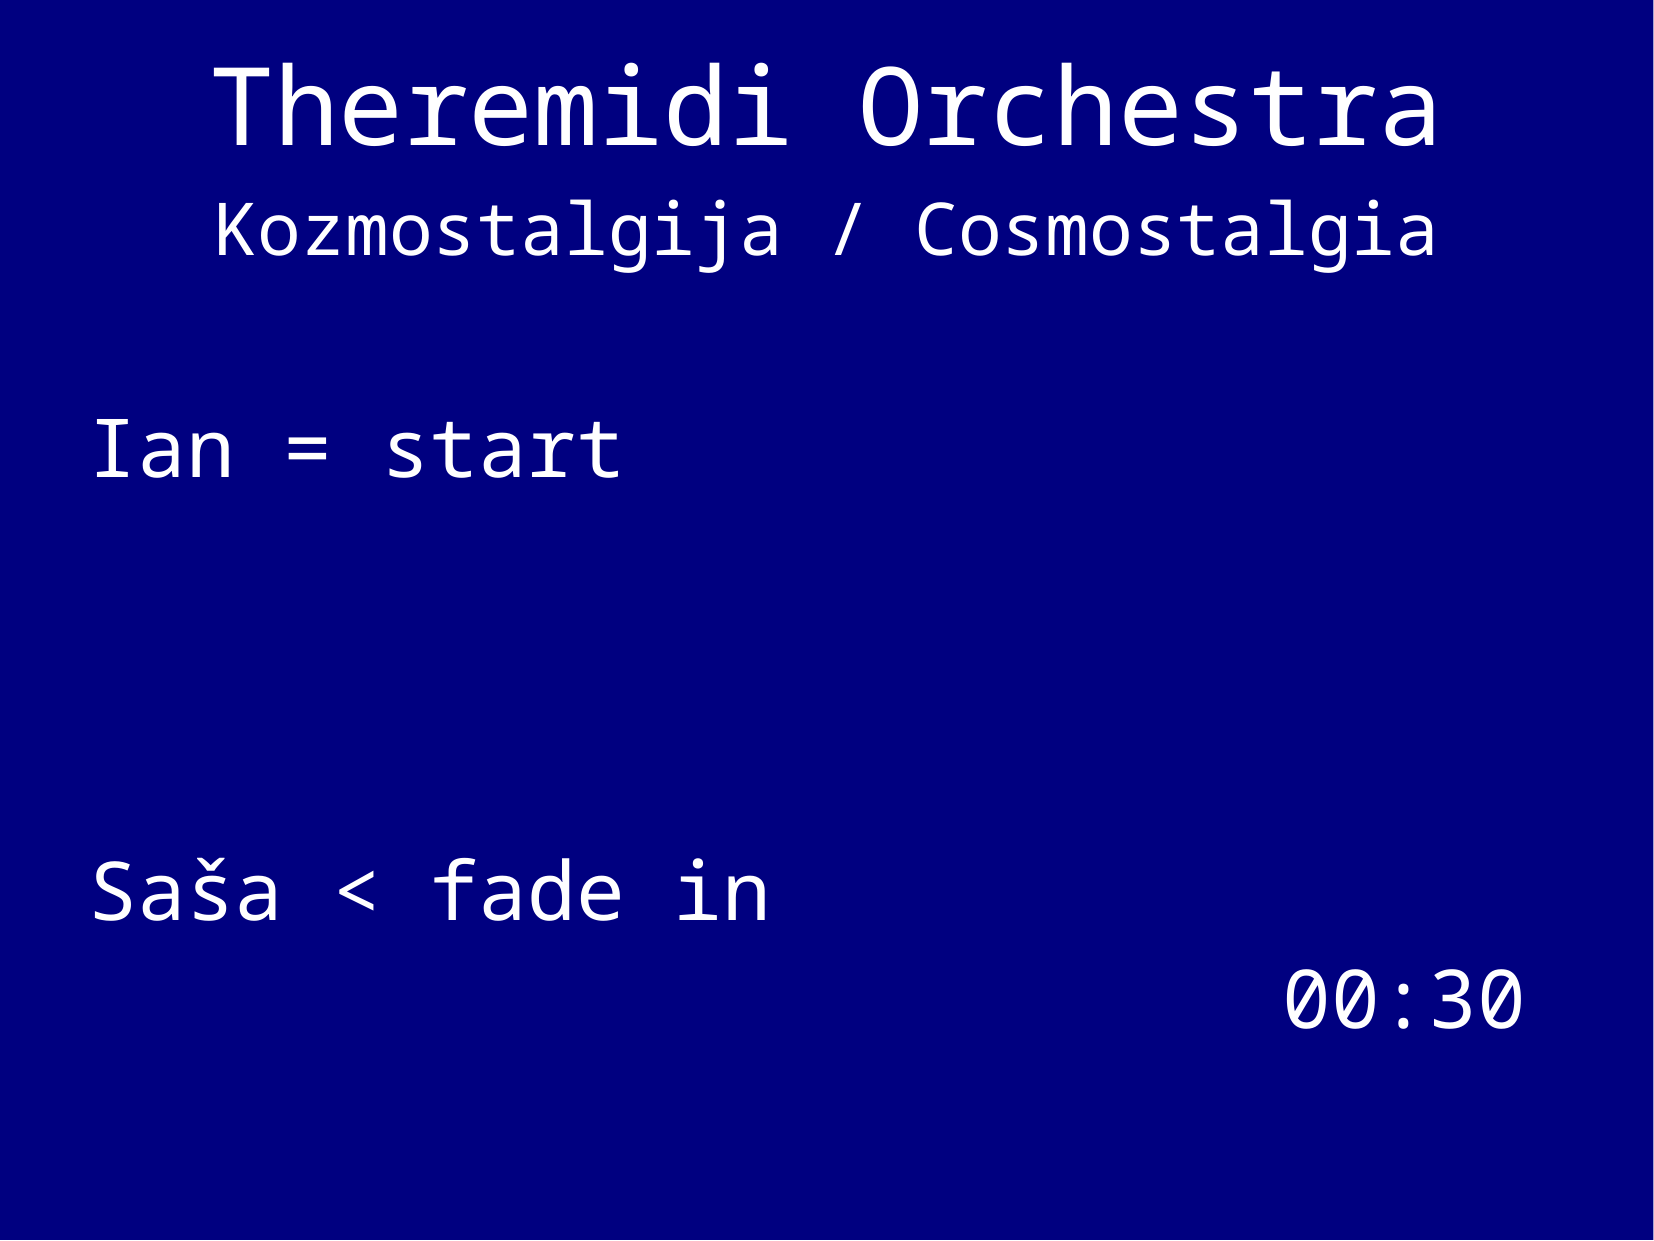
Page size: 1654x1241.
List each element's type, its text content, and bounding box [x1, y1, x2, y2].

text_box 00:30 [1282, 900, 1620, 1096]
subtitle Ian = start Saša < fade in [88, 272, 1566, 1063]
title Theremidi Orchestra Kozmostalgija / Cosmostalgia [82, 49, 1571, 257]
